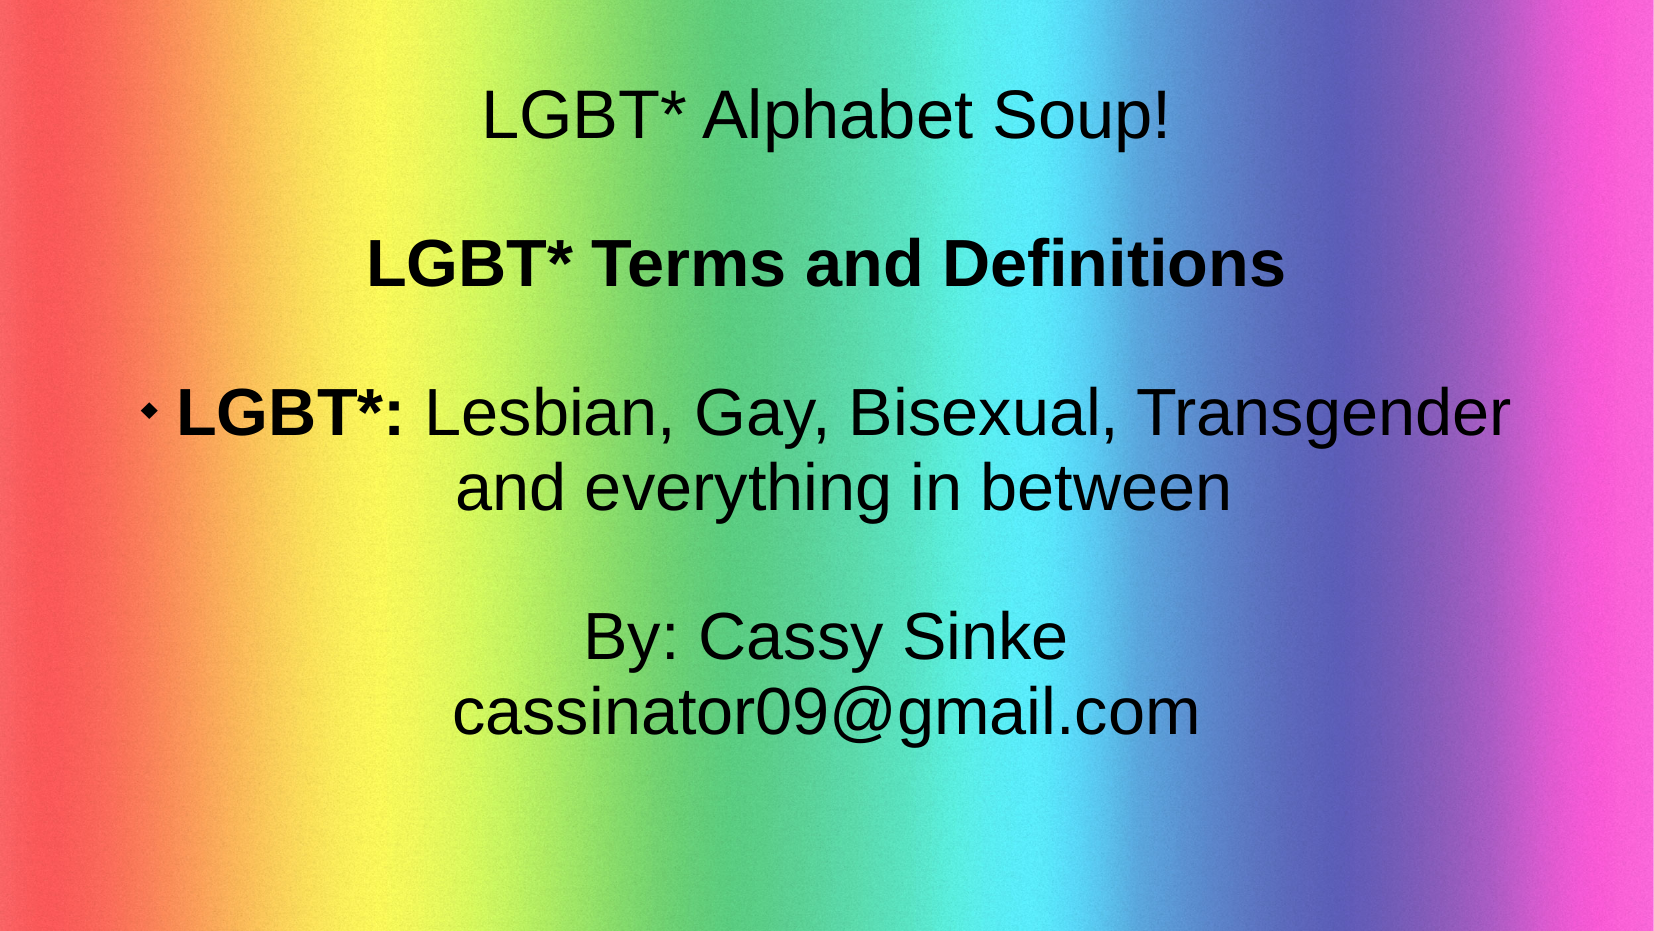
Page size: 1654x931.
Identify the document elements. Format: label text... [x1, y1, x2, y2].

picture [0, 0, 1654, 931]
subtitle LGBT* Terms and Definitions LGBT*: Lesbian, Gay, Bisexual, Transgender and everything in between By: Cassy Sinke cassinator09@gmail.com [82, 217, 1571, 757]
title LGBT* Alphabet Soup! [82, 36, 1571, 193]
